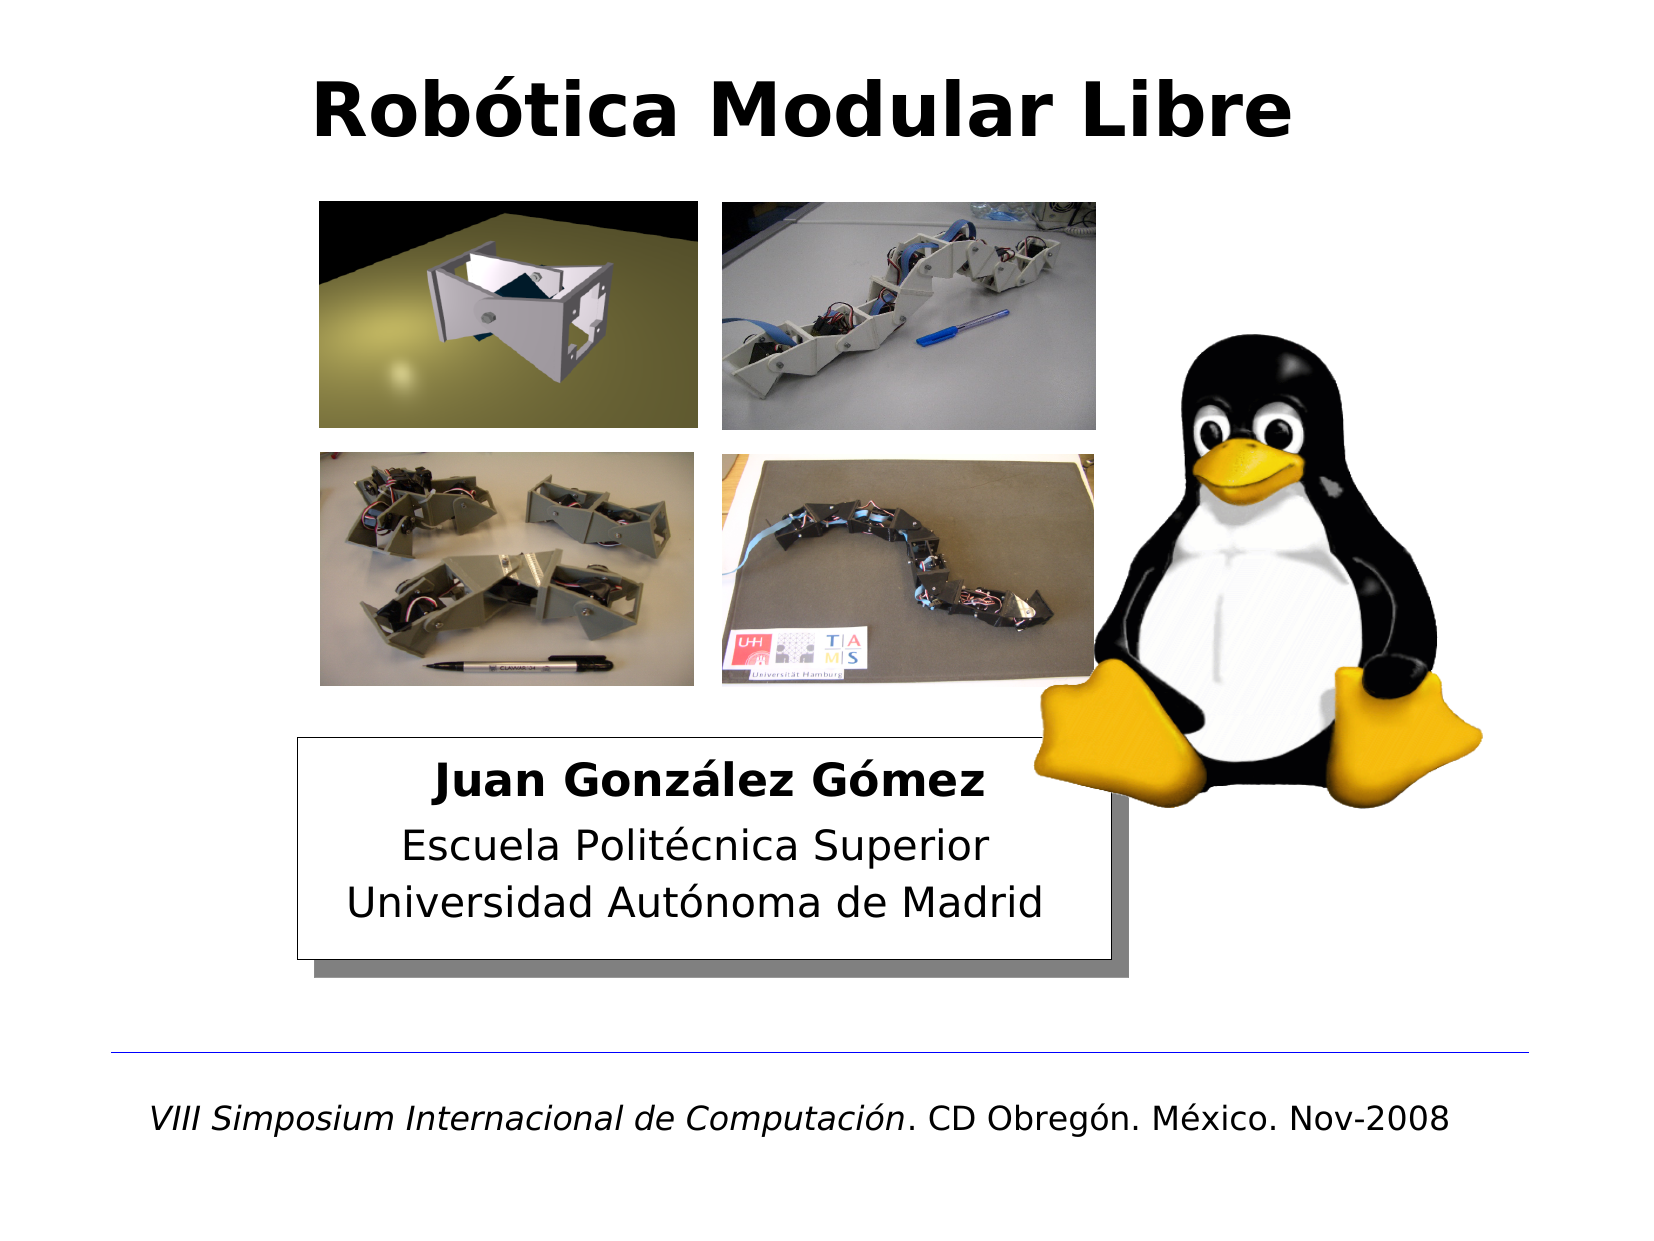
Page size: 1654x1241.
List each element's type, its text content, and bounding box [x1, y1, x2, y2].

text_box Escuela Politécnica Superior Universidad Autónoma de Madrid [213, 813, 1103, 936]
picture [320, 452, 694, 686]
picture [722, 202, 1483, 809]
text_box Robótica Modular Libre [295, 59, 1291, 162]
picture [319, 201, 698, 428]
text_box Juan González Gómez [419, 746, 990, 815]
text_box VIII Simposium Internacional de Computación. CD Obregón. México. Nov-2008 [134, 1092, 1442, 1146]
text_box [297, 737, 1112, 960]
